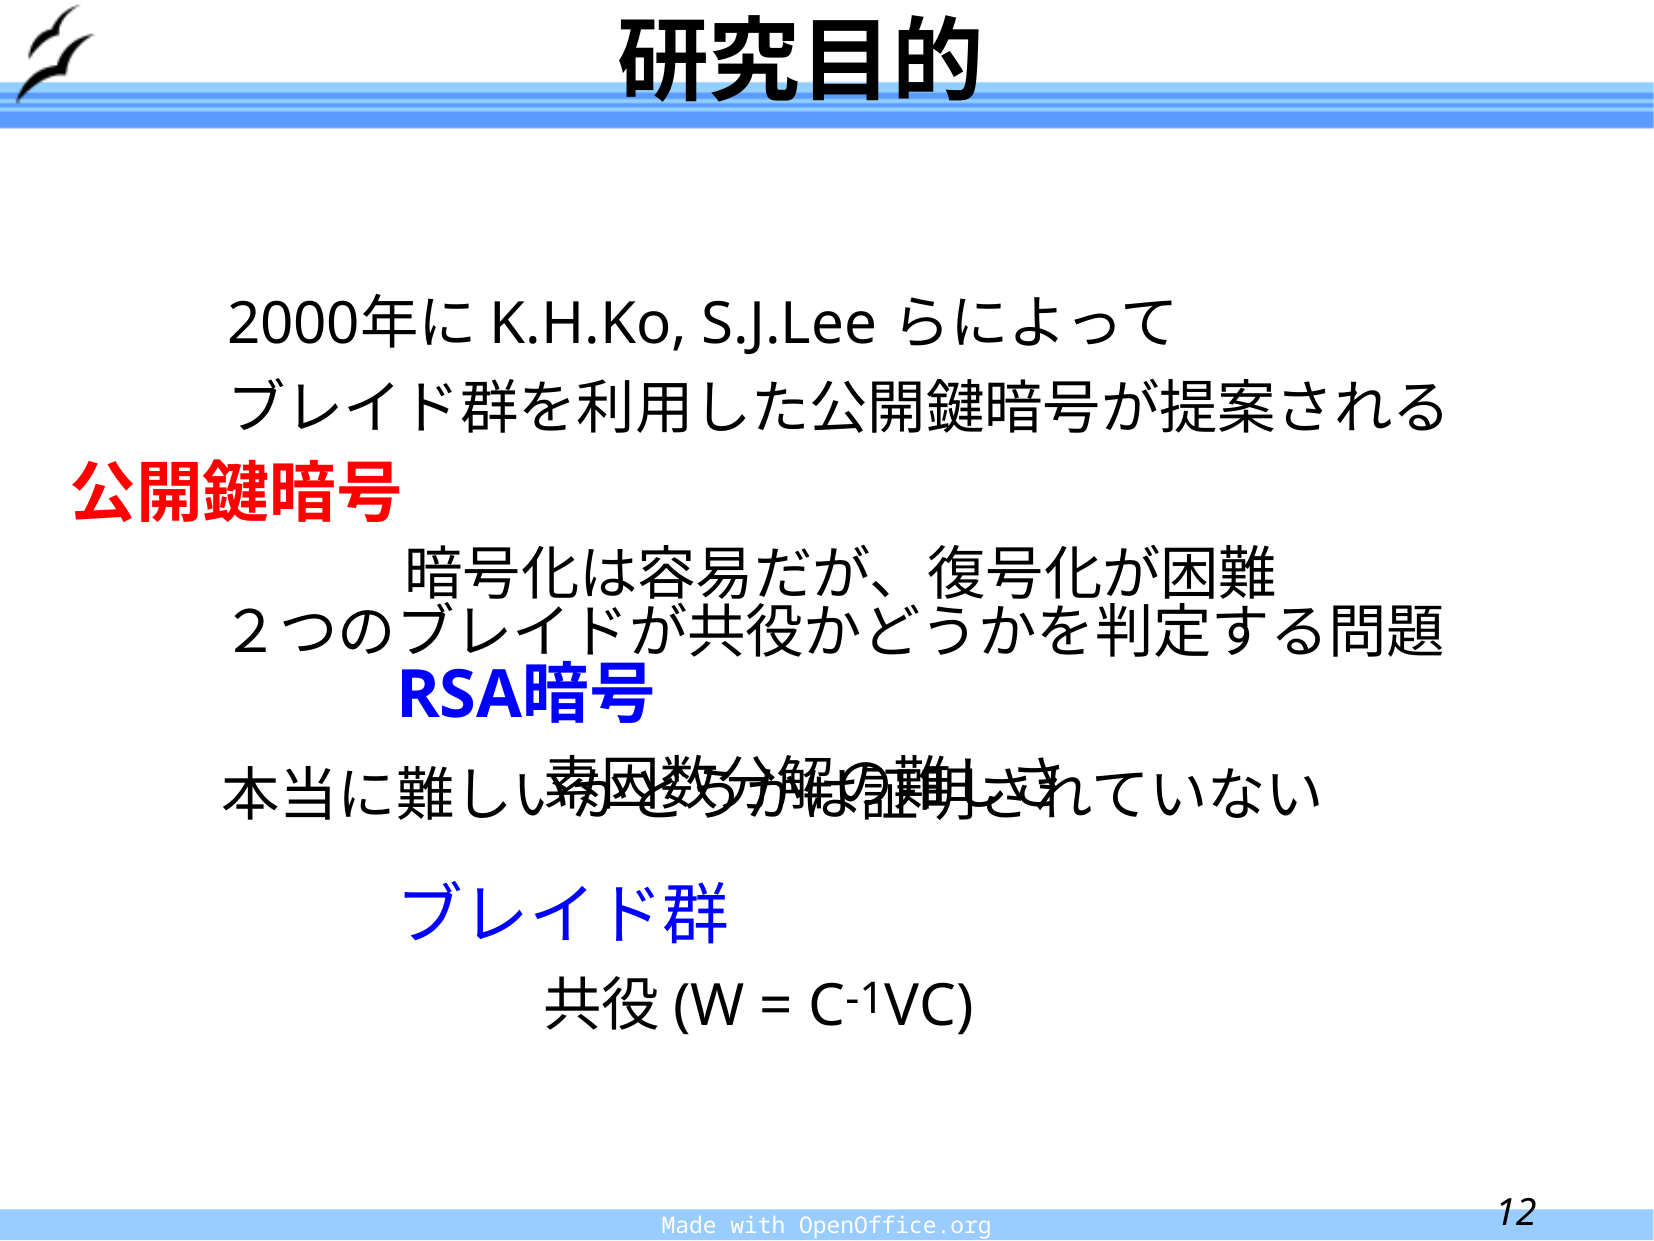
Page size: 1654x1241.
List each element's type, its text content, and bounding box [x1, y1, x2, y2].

text_box 暗号化は容易だが、復号化が困難 [389, 519, 1294, 577]
text_box ２つのブレイドが共役かどうかを判定する問題 本当に難しいかどうかは証明されていない [206, 577, 1477, 767]
text_box 2000年に K.H.Ko, S.J.Lee らによって ブレイド群を利用した公開鍵暗号が提案される [177, 269, 1506, 401]
subtitle 公開鍵暗号 [29, 437, 443, 538]
text_box RSA暗号 素因数分解の難しさ ブレイド群 共役 (W = C-1VC) [248, 767, 1300, 993]
picture [0, 0, 1654, 133]
title 研究目的 [94, 0, 1507, 107]
